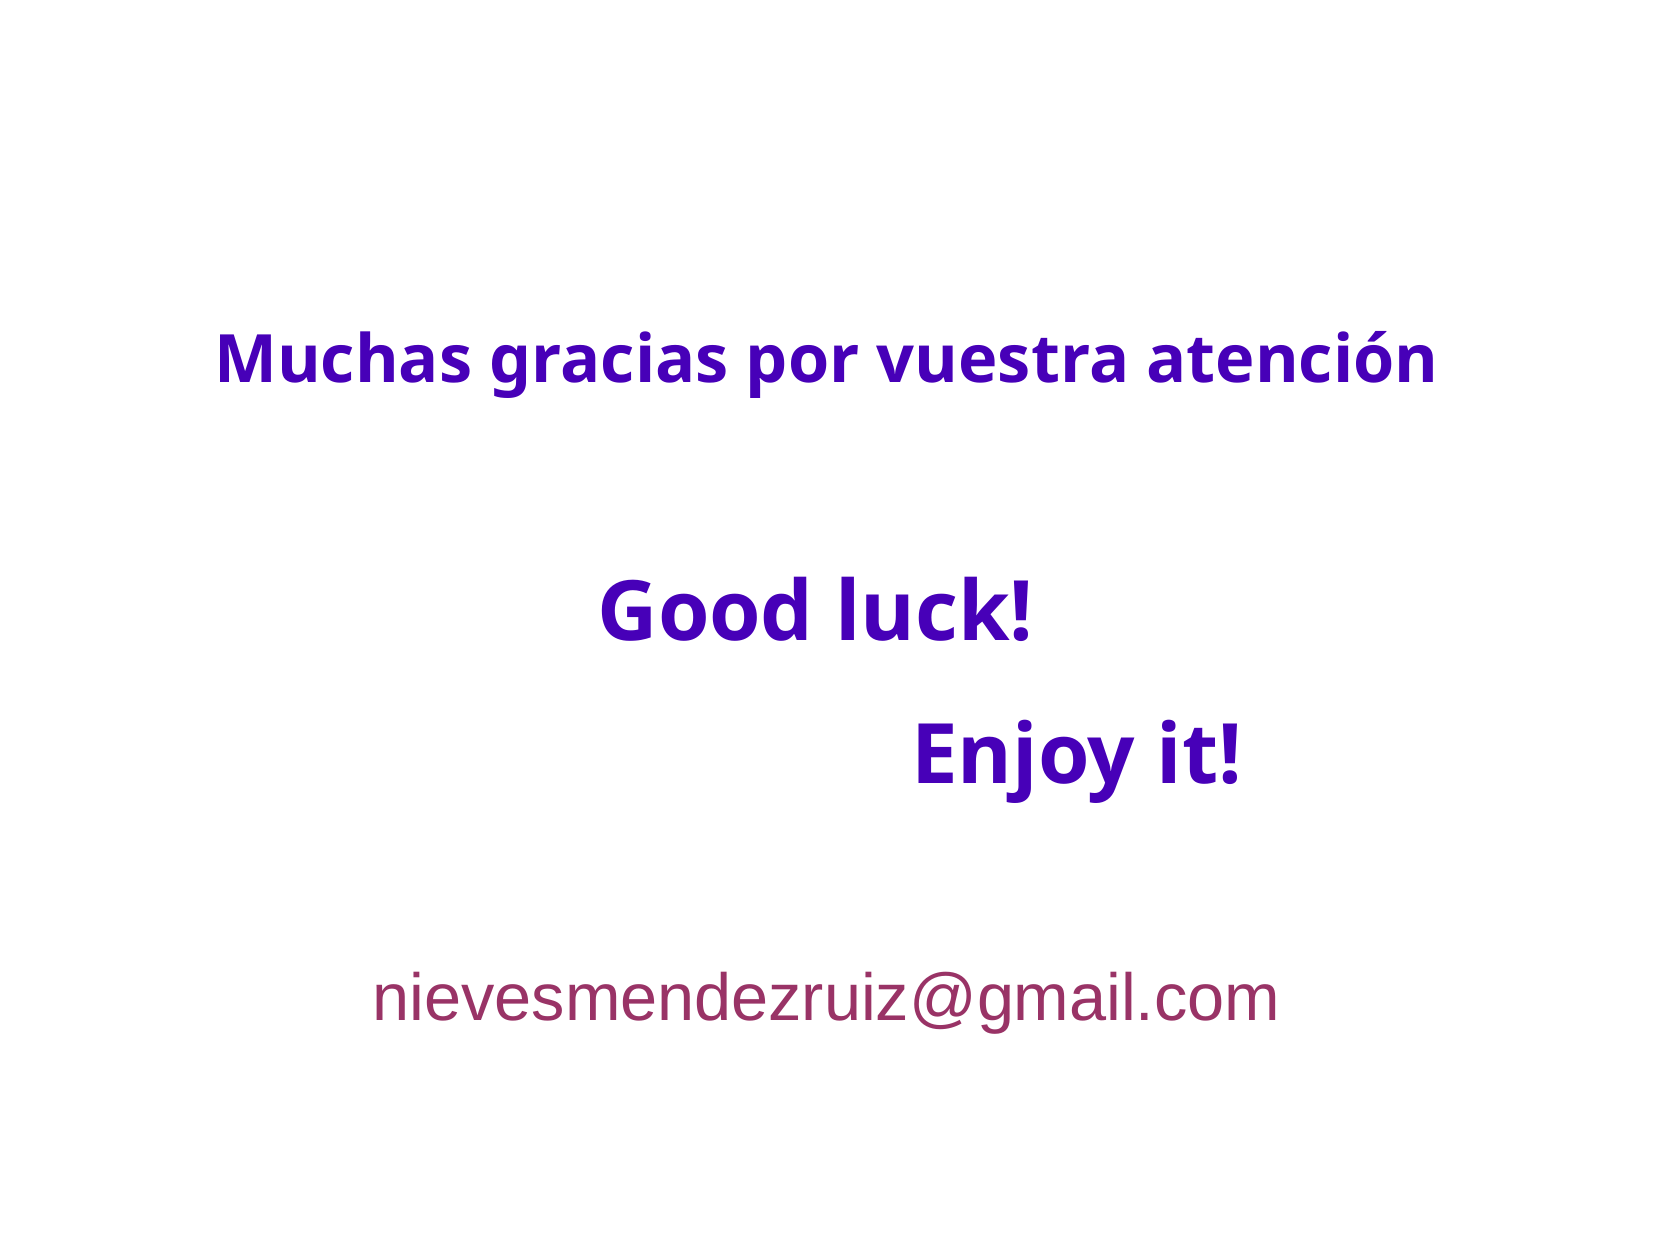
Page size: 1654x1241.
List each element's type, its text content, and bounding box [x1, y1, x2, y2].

list Muchas gracias por vuestra atención Good luck! Enjoy it! nievesmendezruiz@gmail.com [82, 206, 1571, 1094]
